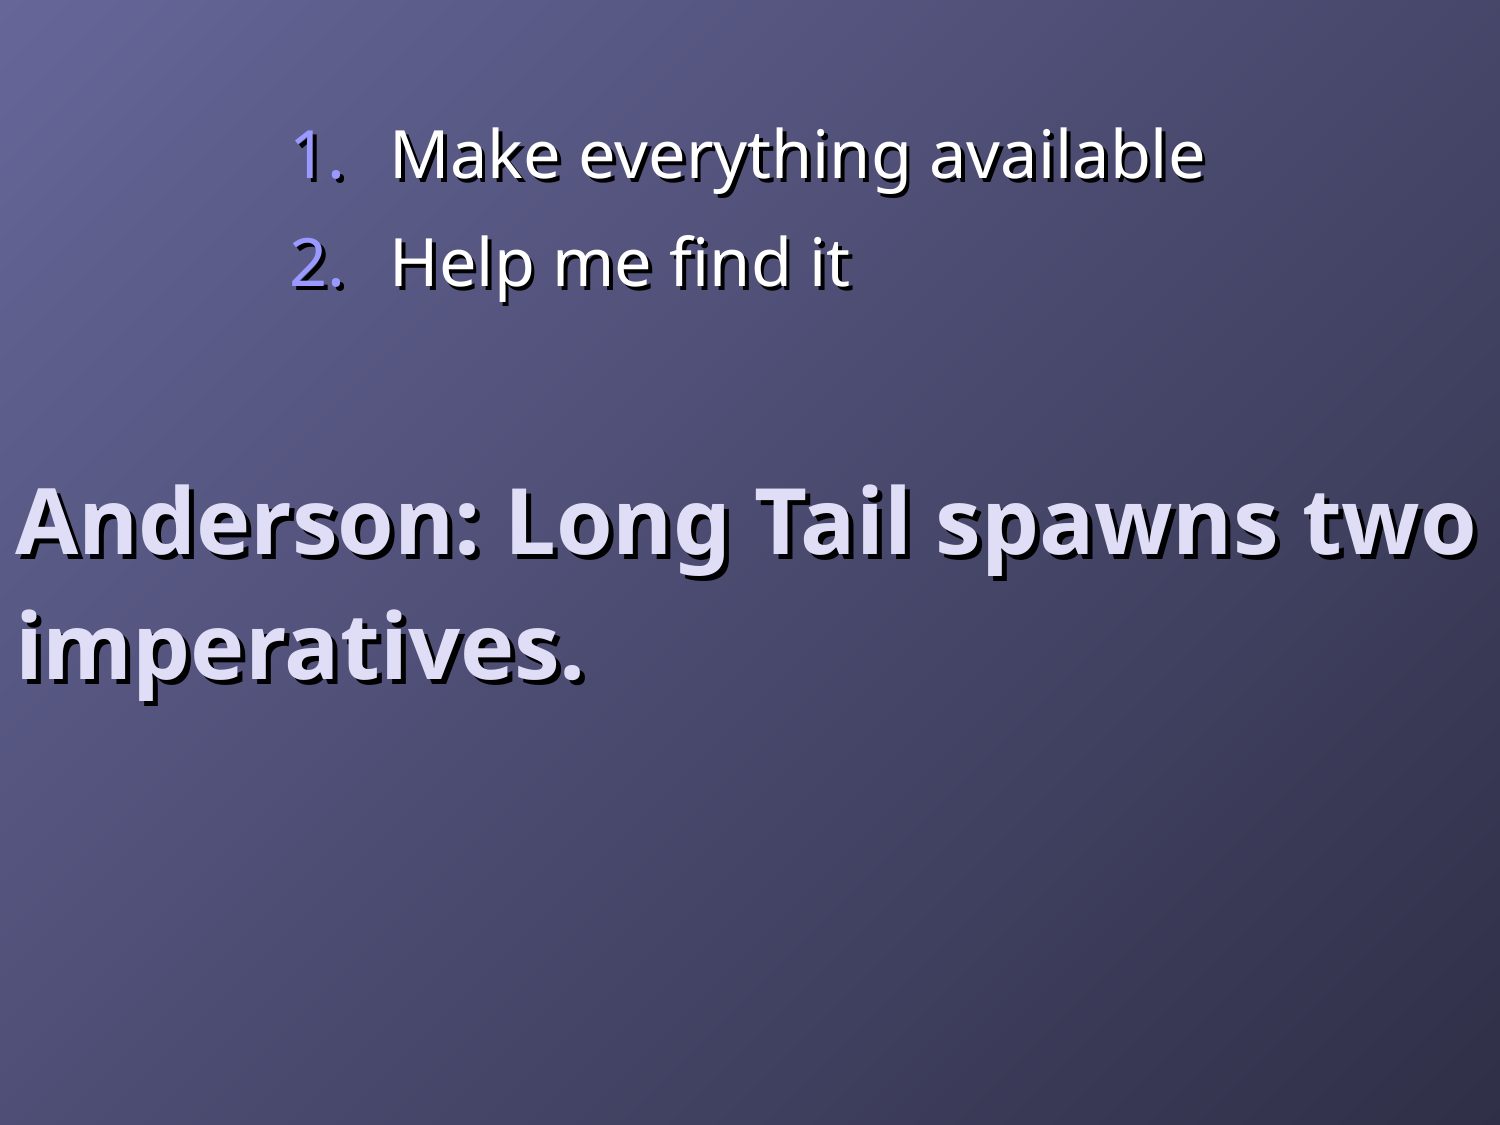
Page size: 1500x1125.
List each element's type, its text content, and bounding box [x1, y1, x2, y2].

list Make everything available Help me find it [275, 99, 1225, 338]
title Anderson: Long Tail spawns two imperatives. [0, 463, 1500, 699]
